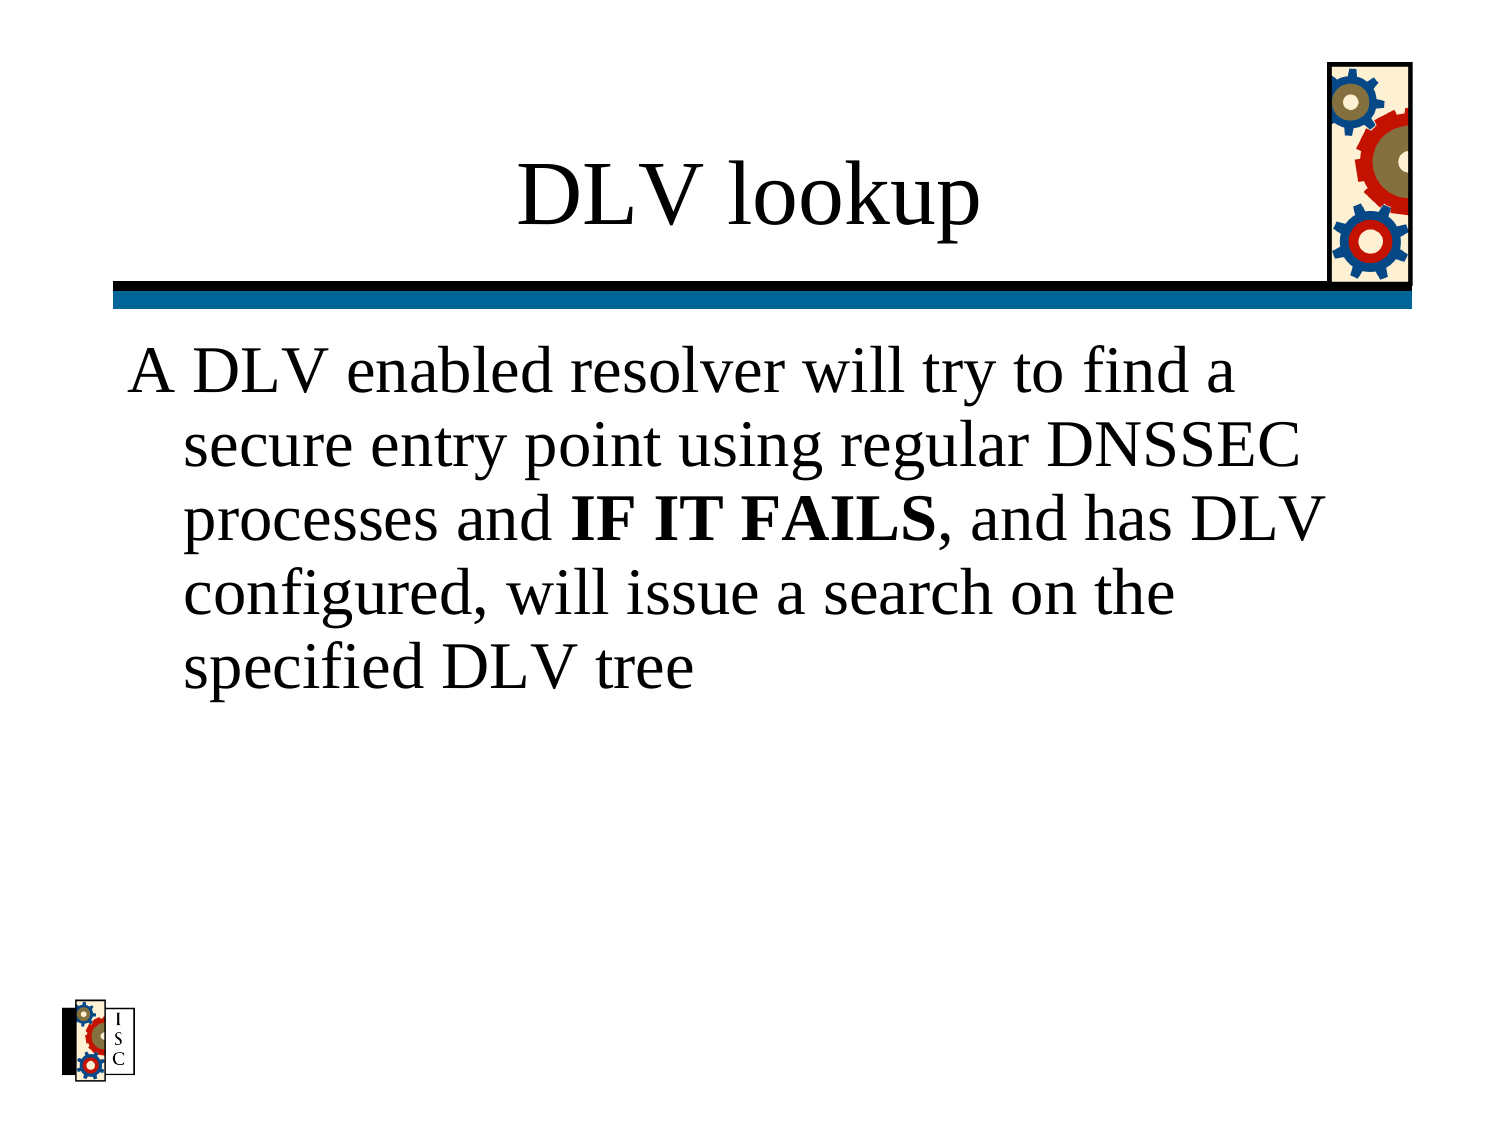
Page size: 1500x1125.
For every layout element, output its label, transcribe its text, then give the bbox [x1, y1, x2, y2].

picture [1327, 62, 1413, 286]
picture [62, 999, 135, 1082]
title DLV lookup [112, 99, 1327, 281]
list A DLV enabled resolver will try to find a secure entry point using regular DNSSEC processes and IF IT FAILS, and has DLV configured, will issue a search on the specified DLV tree [112, 324, 1388, 1001]
